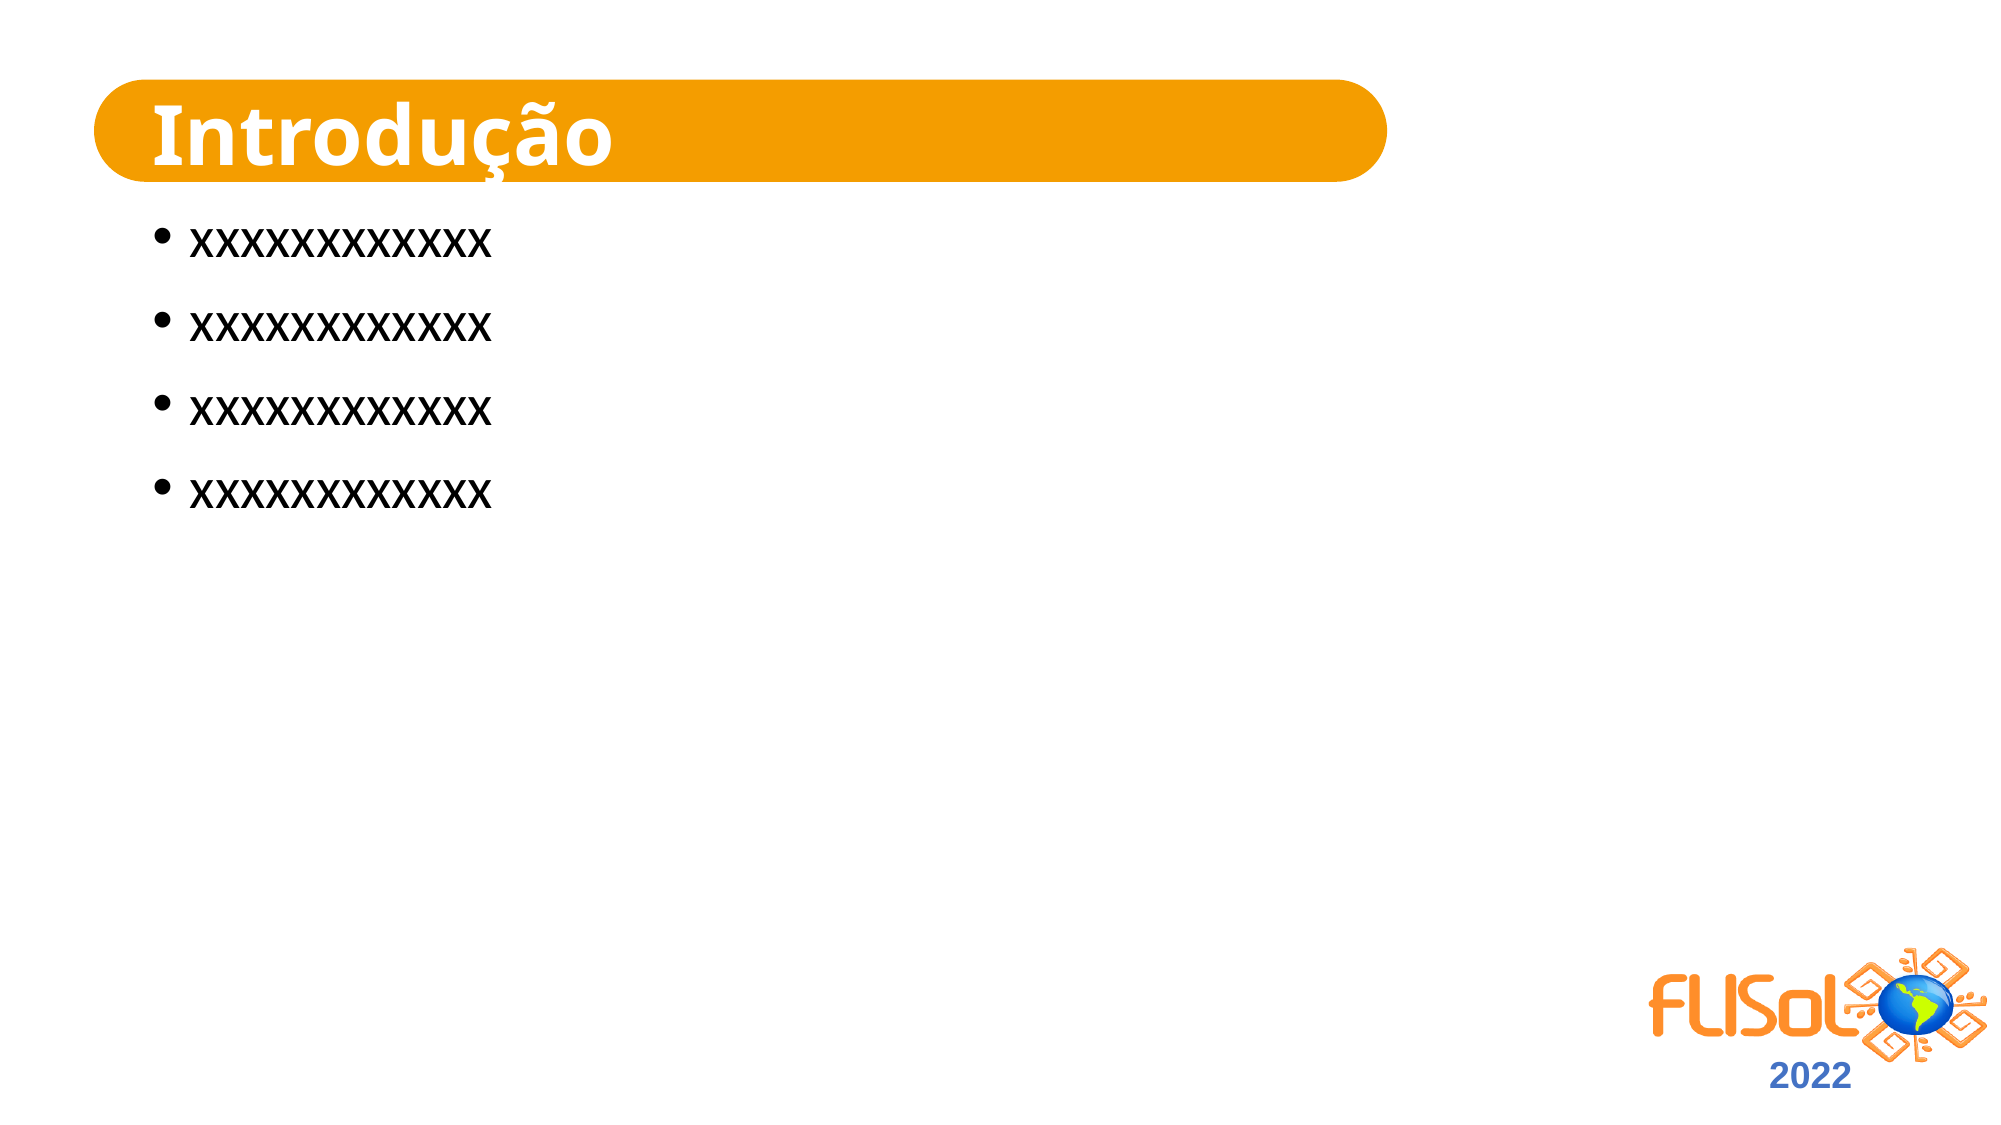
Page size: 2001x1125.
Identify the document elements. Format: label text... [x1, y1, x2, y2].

title Introdução [137, 77, 1863, 200]
list xxxxxxxxxxxx xxxxxxxxxxxx xxxxxxxxxxxx xxxxxxxxxxxx [137, 200, 1863, 1014]
